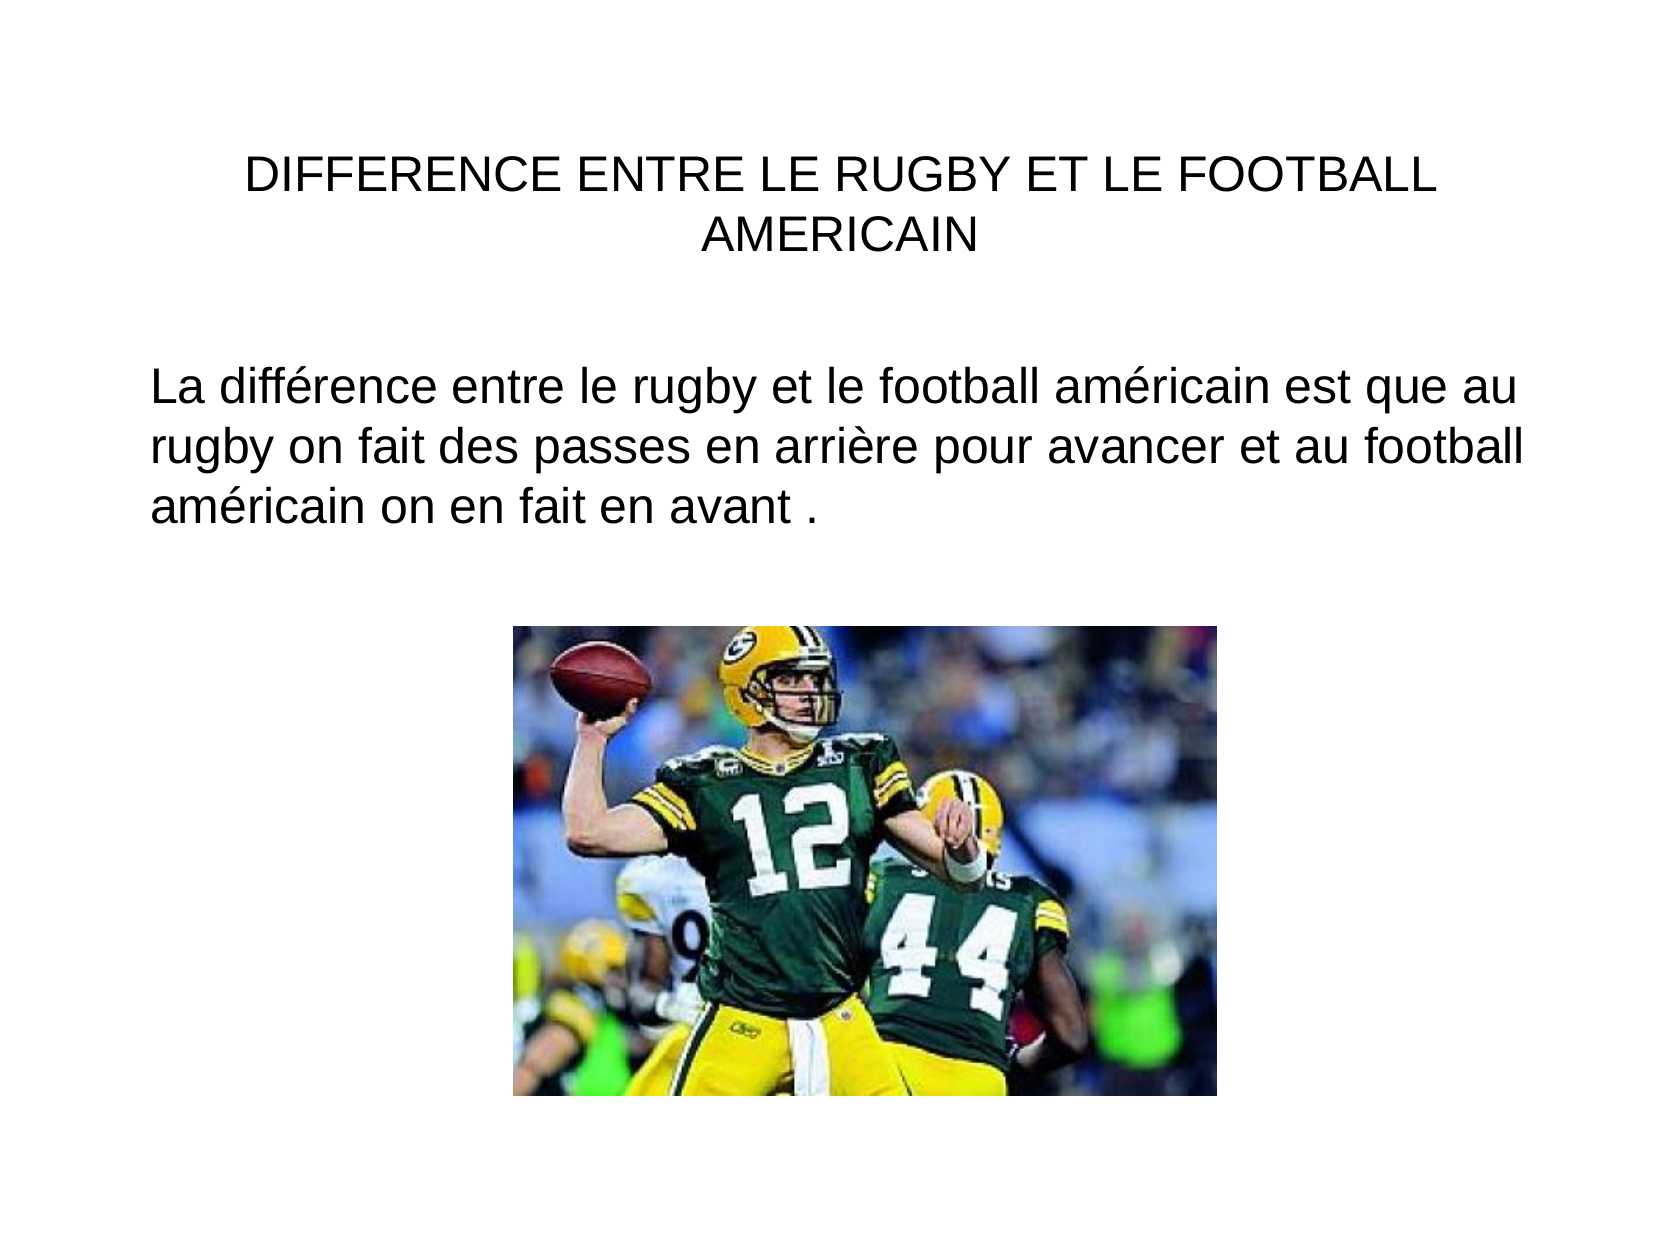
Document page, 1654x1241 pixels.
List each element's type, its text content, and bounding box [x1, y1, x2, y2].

picture [513, 626, 1217, 1096]
list La différence entre le rugby et le football américain est que au rugby on fait des passes en arrière pour avancer et au football américain on en fait en avant . [150, 353, 1532, 1135]
title DIFFERENCE ENTRE LE RUGBY ET LE FOOTBALL AMERICAIN [134, 97, 1547, 305]
